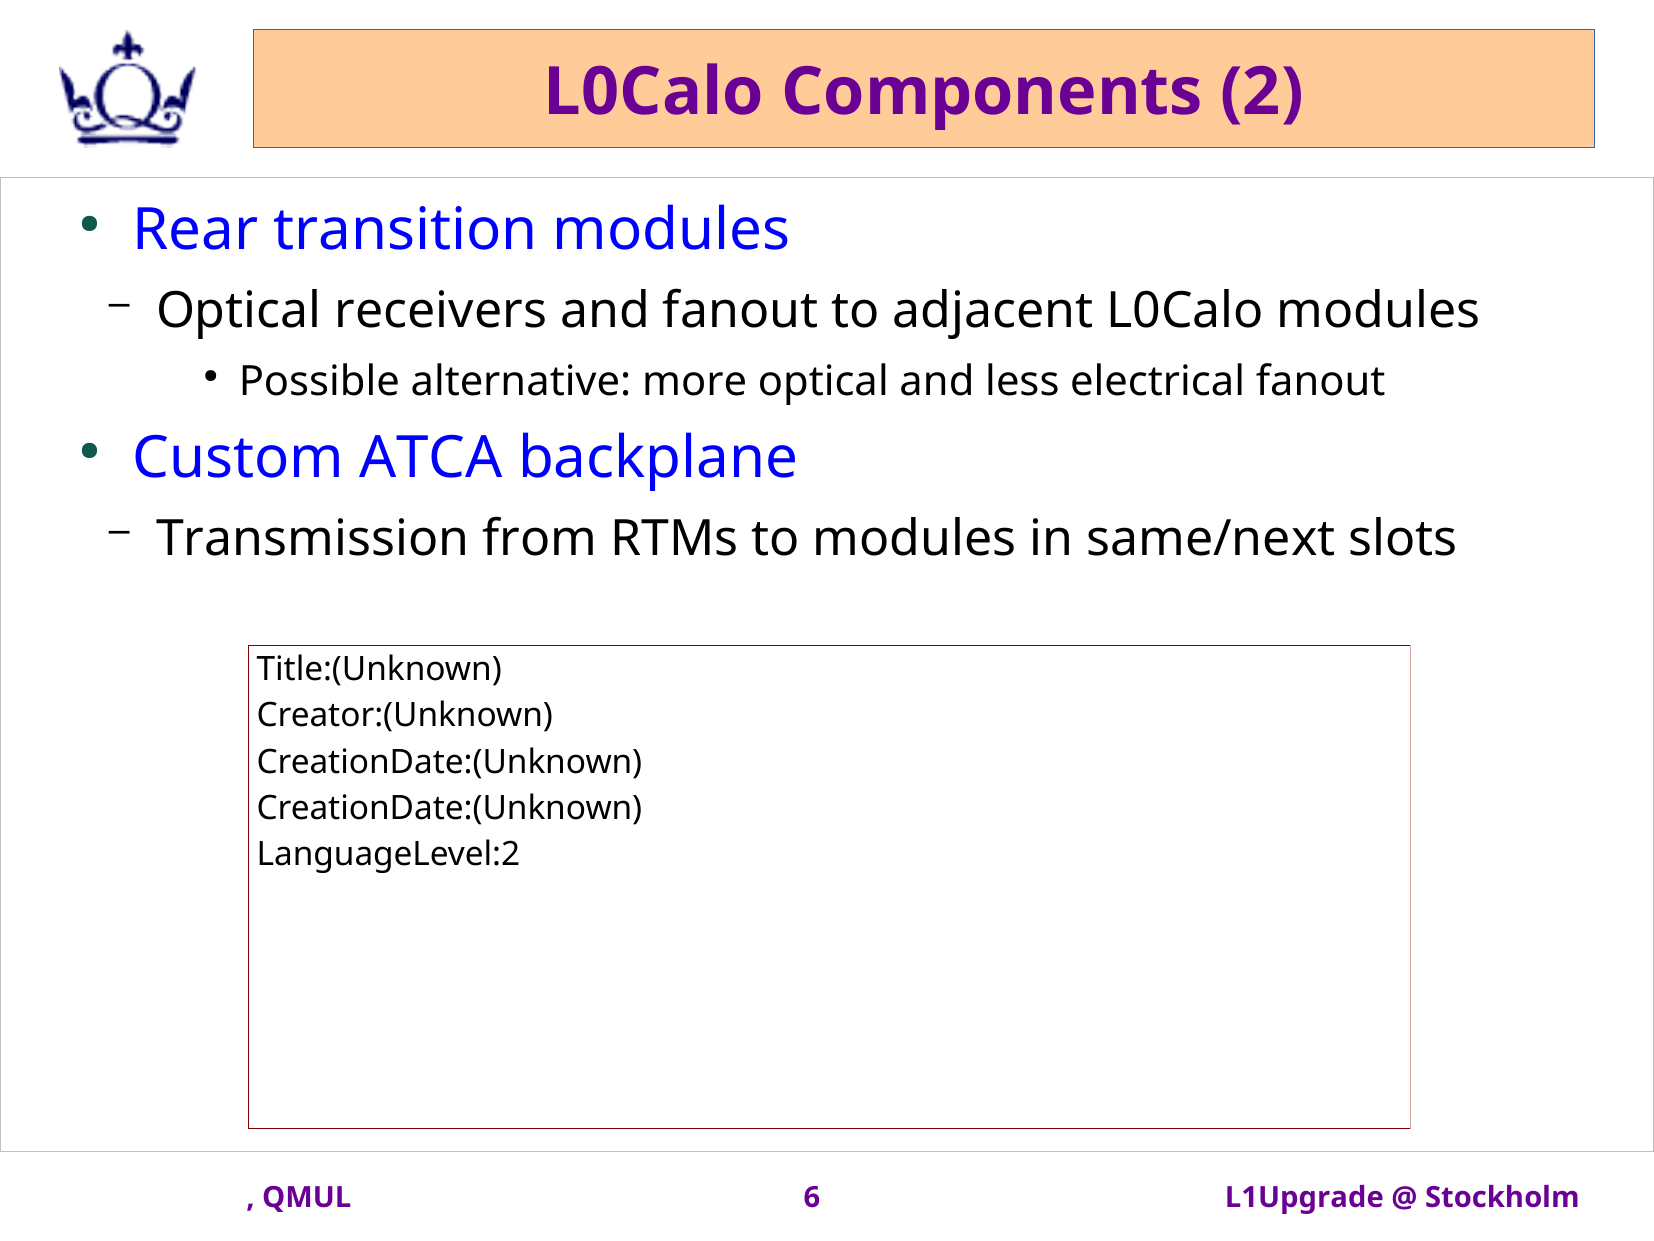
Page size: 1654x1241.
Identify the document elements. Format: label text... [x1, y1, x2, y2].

picture [245, 642, 1411, 1129]
list Rear transition modules Optical receivers and fanout to adjacent L0Calo modules Possible alternative: more optical and less electrical fanout Custom ATCA backplane Transmission from RTMs to modules in same/next slots [61, 193, 1592, 584]
picture [59, 29, 200, 148]
title L0Calo Components (2) [253, 29, 1595, 148]
